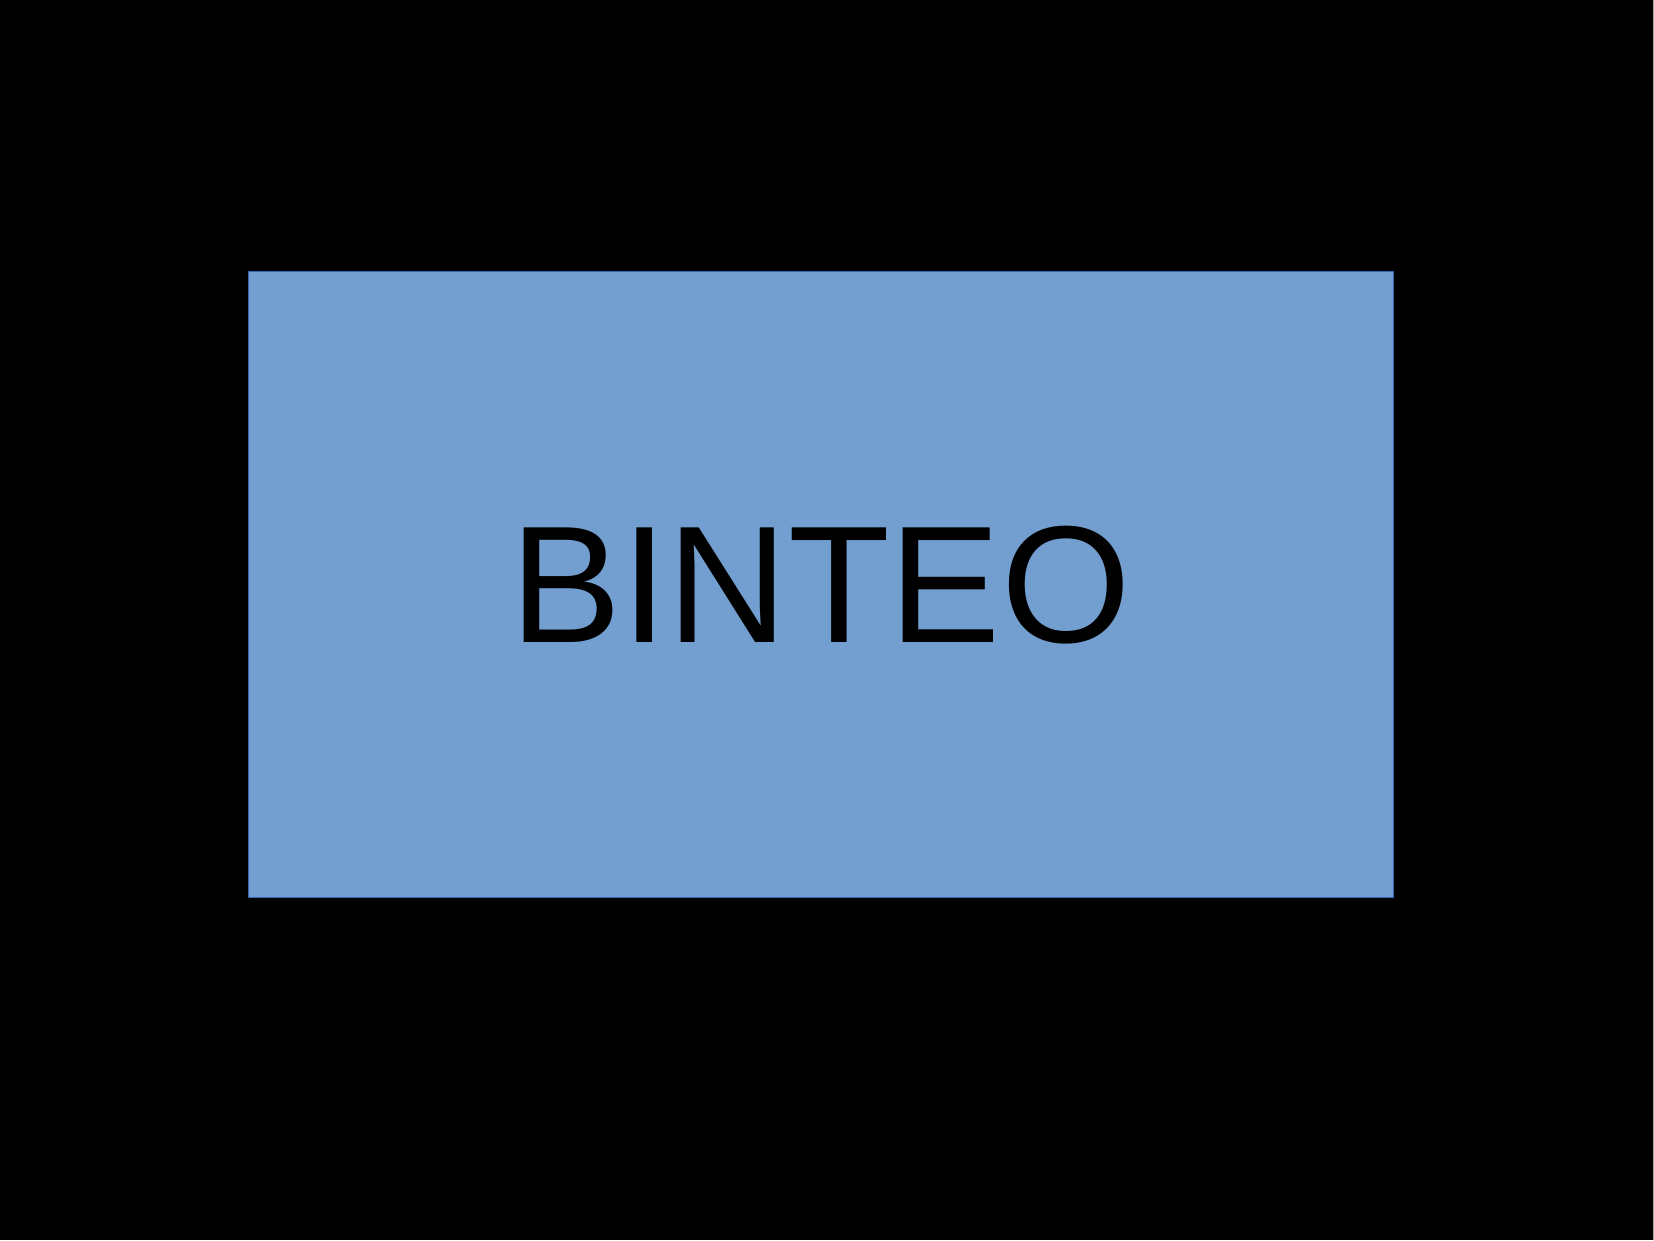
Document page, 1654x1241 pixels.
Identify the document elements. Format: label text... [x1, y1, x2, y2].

text_box ΒΙΝΤΕΟ [248, 271, 1394, 898]
